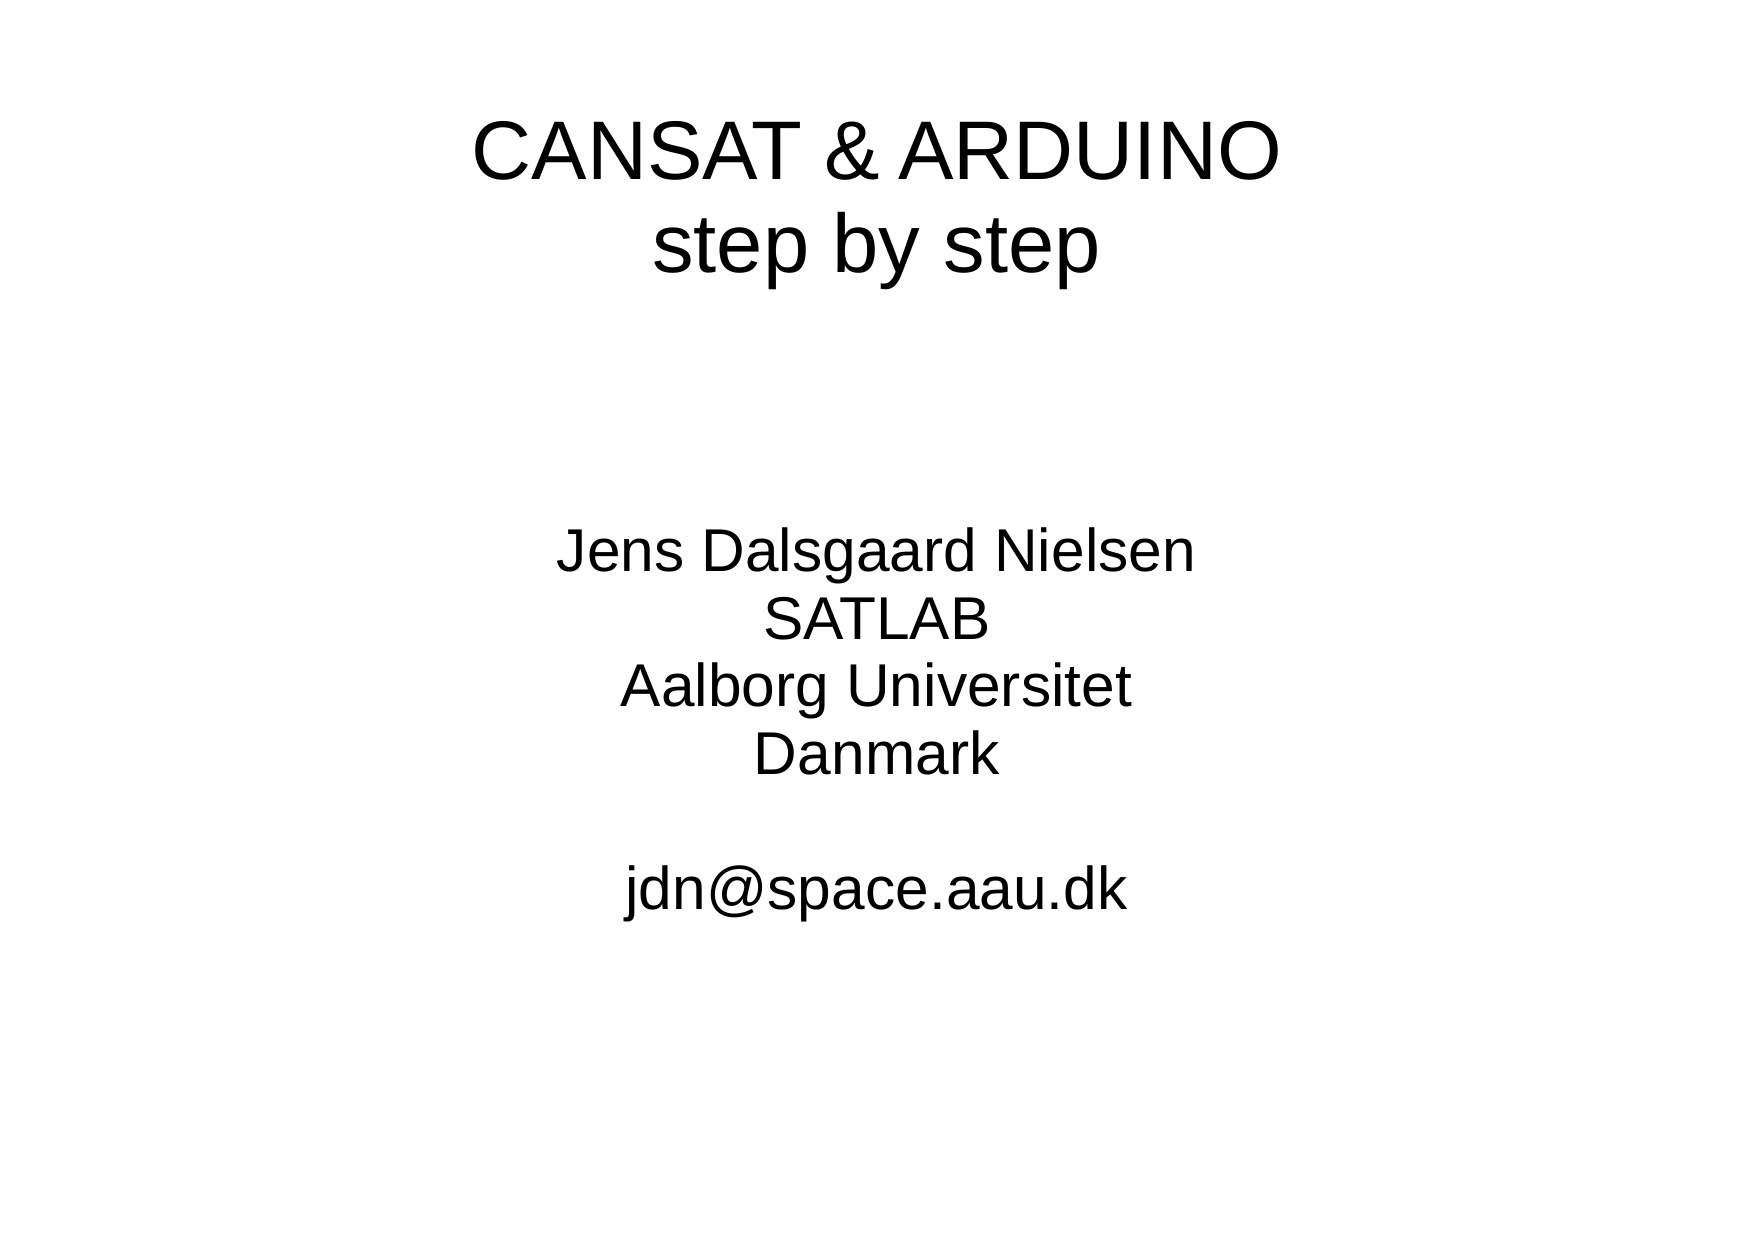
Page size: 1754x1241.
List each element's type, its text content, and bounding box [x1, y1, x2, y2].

subtitle Jens Dalsgaard Nielsen SATLAB Aalborg Universitet Danmark jdn@space.aau.dk [140, 321, 1614, 1119]
title CANSAT & ARDUINO step by step [140, 103, 1614, 291]
